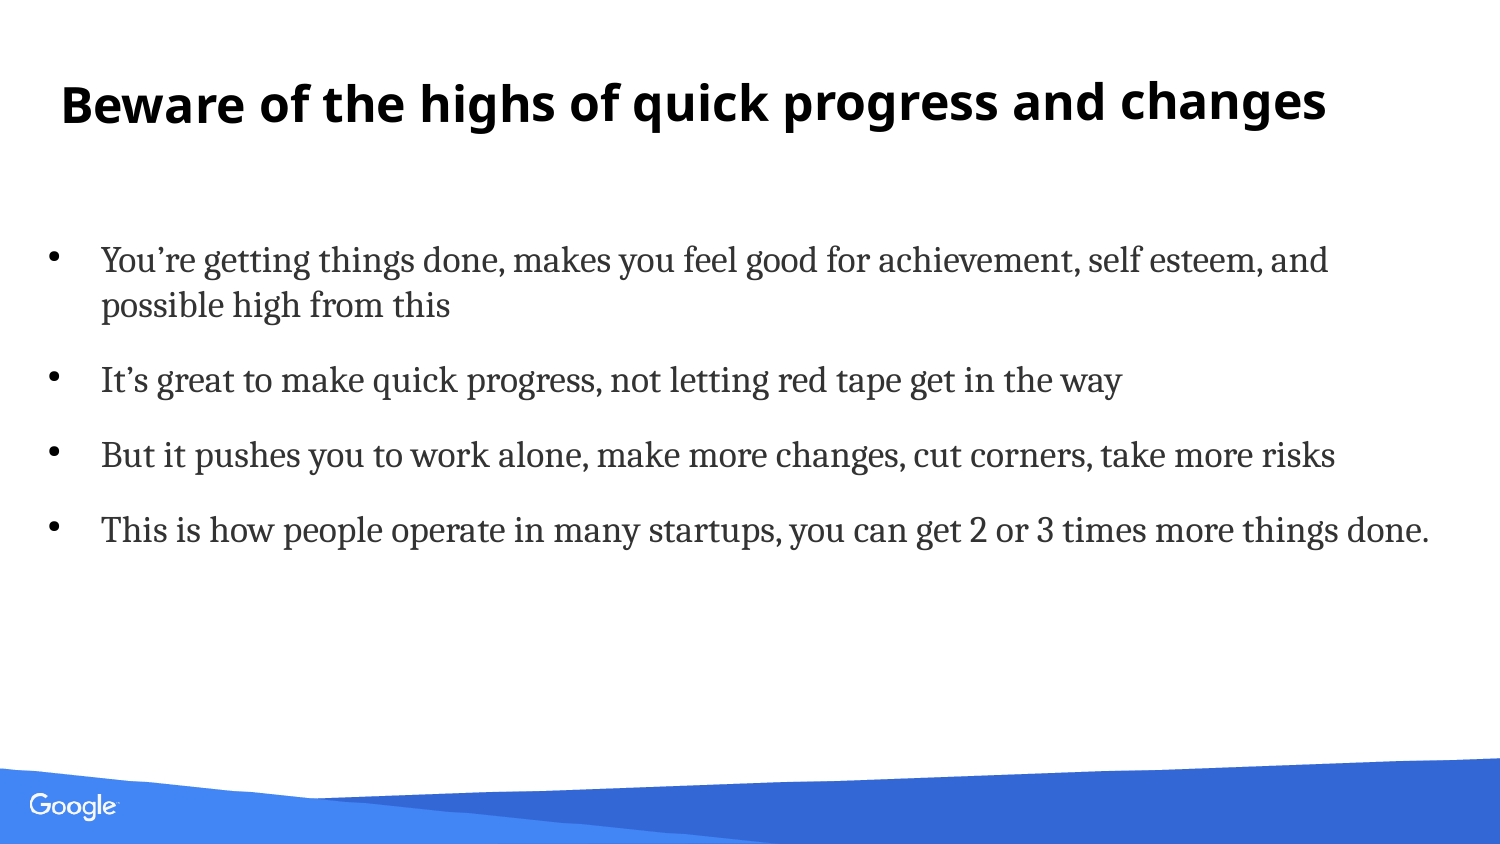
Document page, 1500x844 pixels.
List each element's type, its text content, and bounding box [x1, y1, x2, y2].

picture [0, 0, 1500, 844]
text_box Beware of the highs of quick progress and changes [44, 53, 1500, 175]
list You’re getting things done, makes you feel good for achievement, self esteem, and possible high from this It’s great to make quick progress, not letting red tape get in the way But it pushes you to work alone, make more changes, cut corners, take more risks This is how people operate in many startups, you can get 2 or 3 times more things done. [15, 165, 1471, 706]
